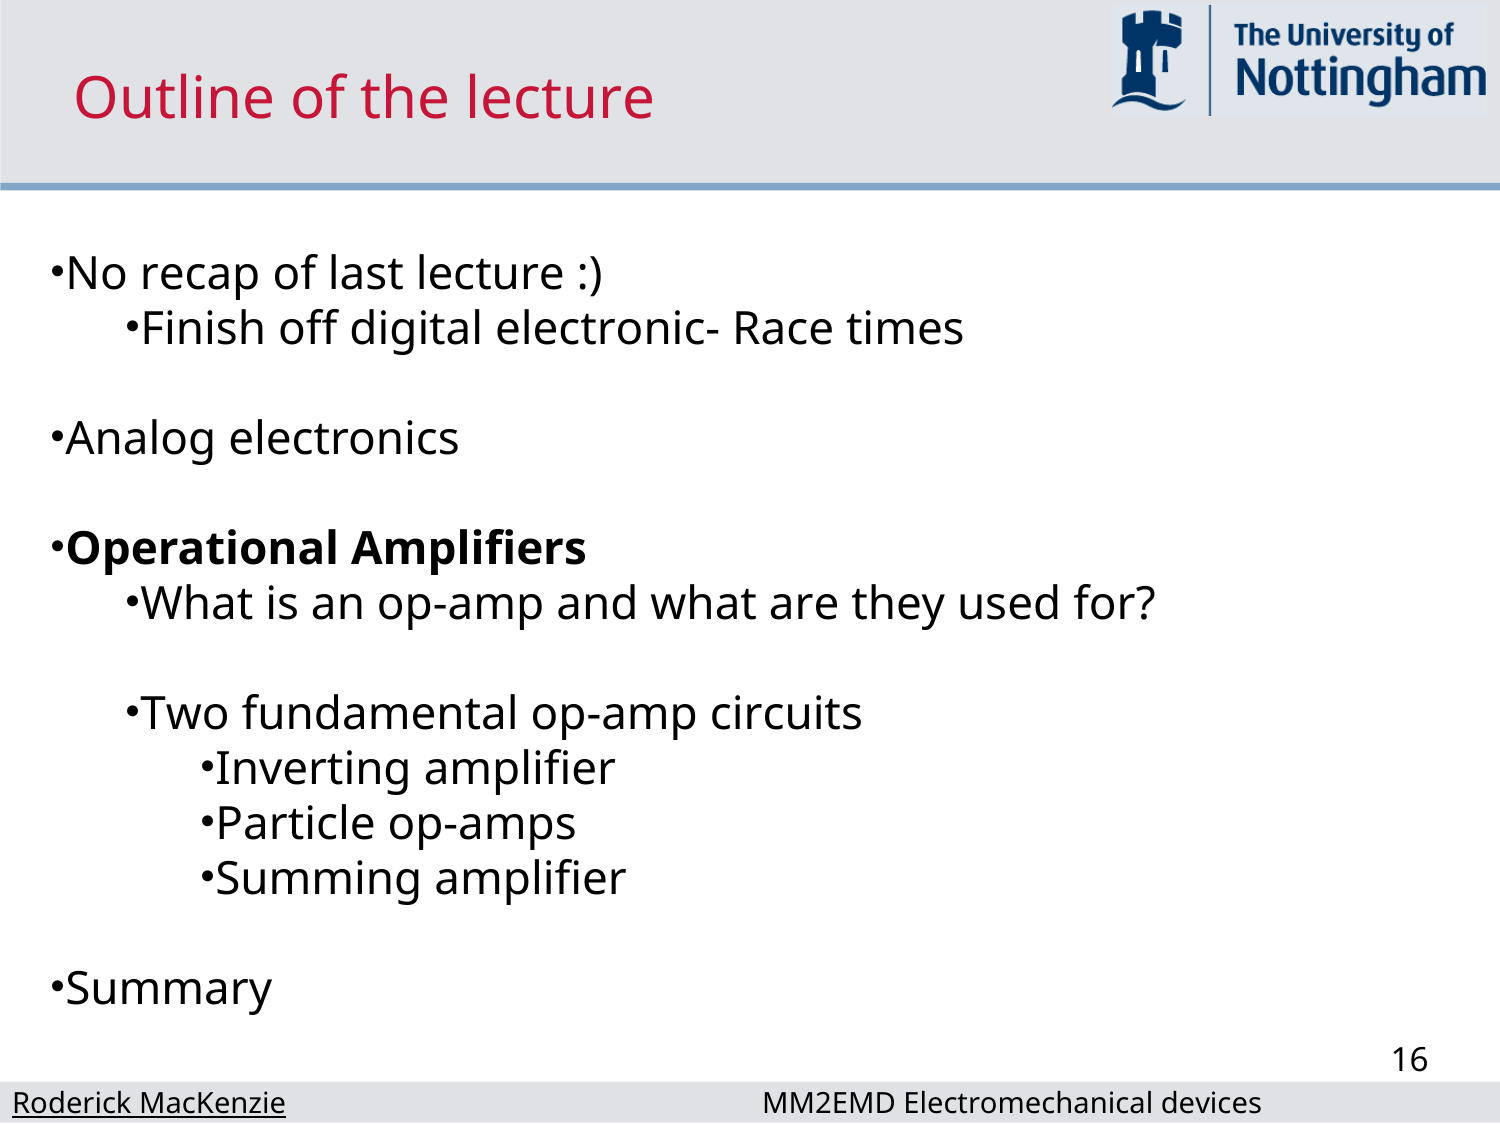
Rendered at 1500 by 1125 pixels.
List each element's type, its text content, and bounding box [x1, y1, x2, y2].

picture [1111, 4, 1487, 116]
text_box <number> [1375, 1030, 1500, 1101]
text_box No recap of last lecture :) Finish off digital electronic- Race times Analog electronics Operational Amplifiers What is an op-amp and what are they used for? Two fundamental op-amp circuits Inverting amplifier Particle op-amps Summing amplifier Summary [34, 236, 1477, 1022]
title Outline of the lecture [59, 43, 1297, 148]
